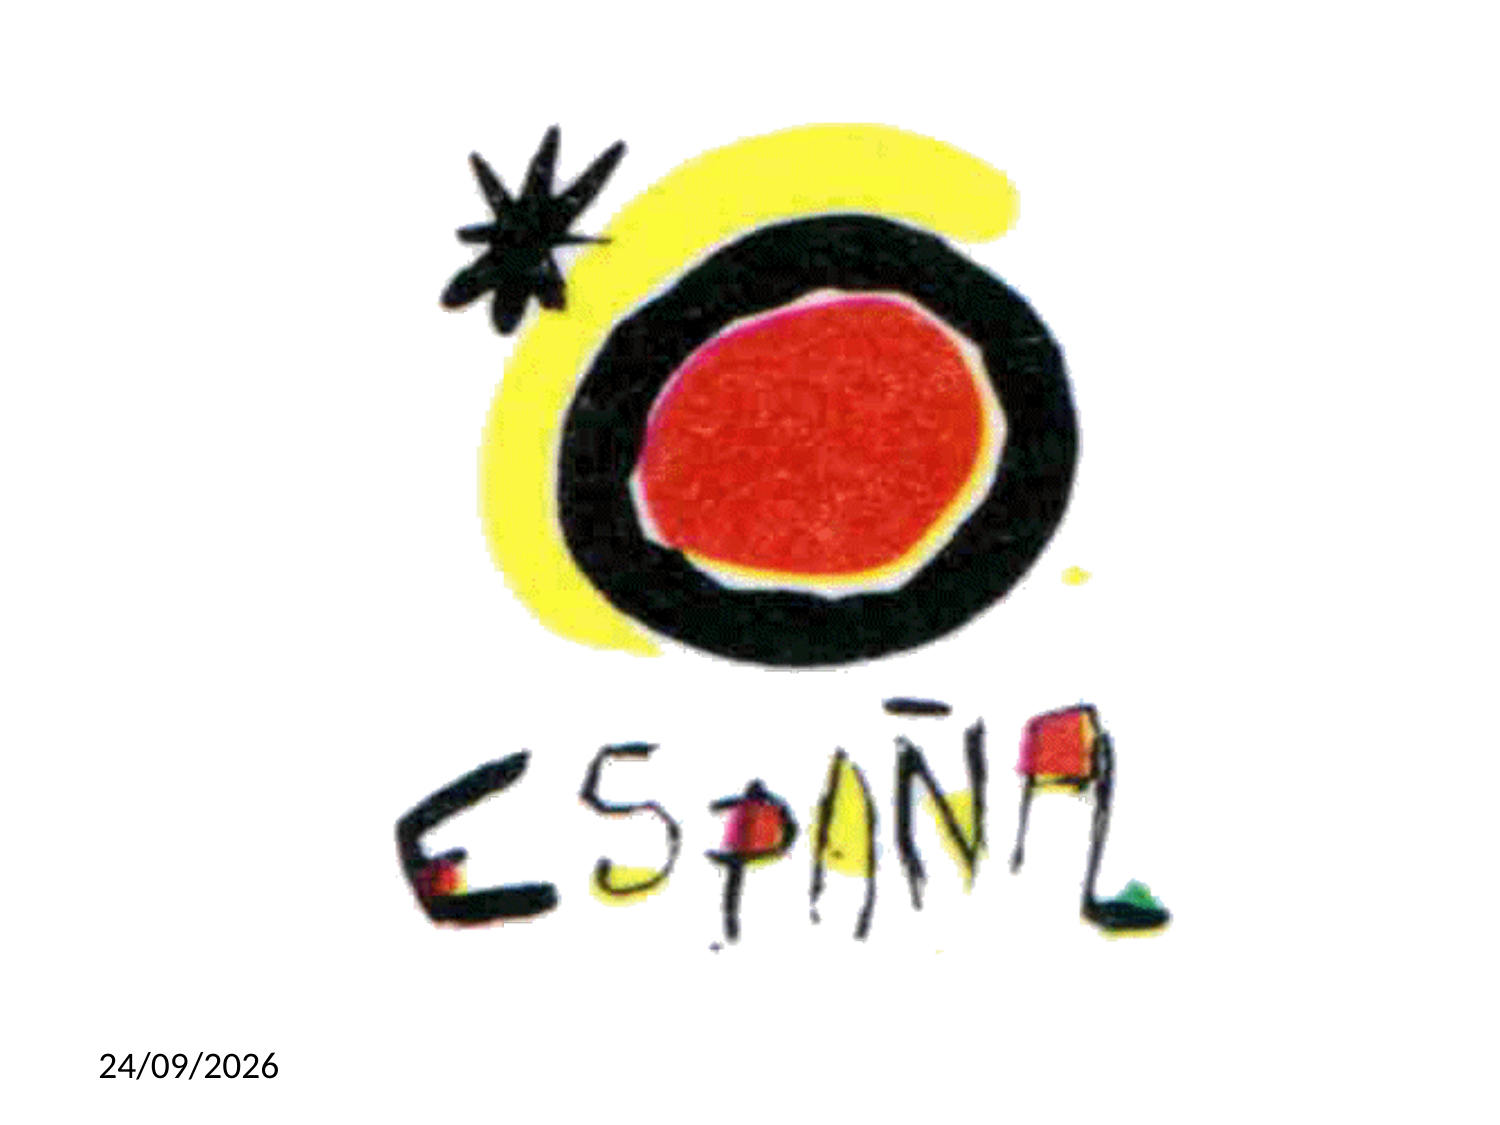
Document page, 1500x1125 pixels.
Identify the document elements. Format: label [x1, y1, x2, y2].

picture [324, 87, 1235, 1012]
